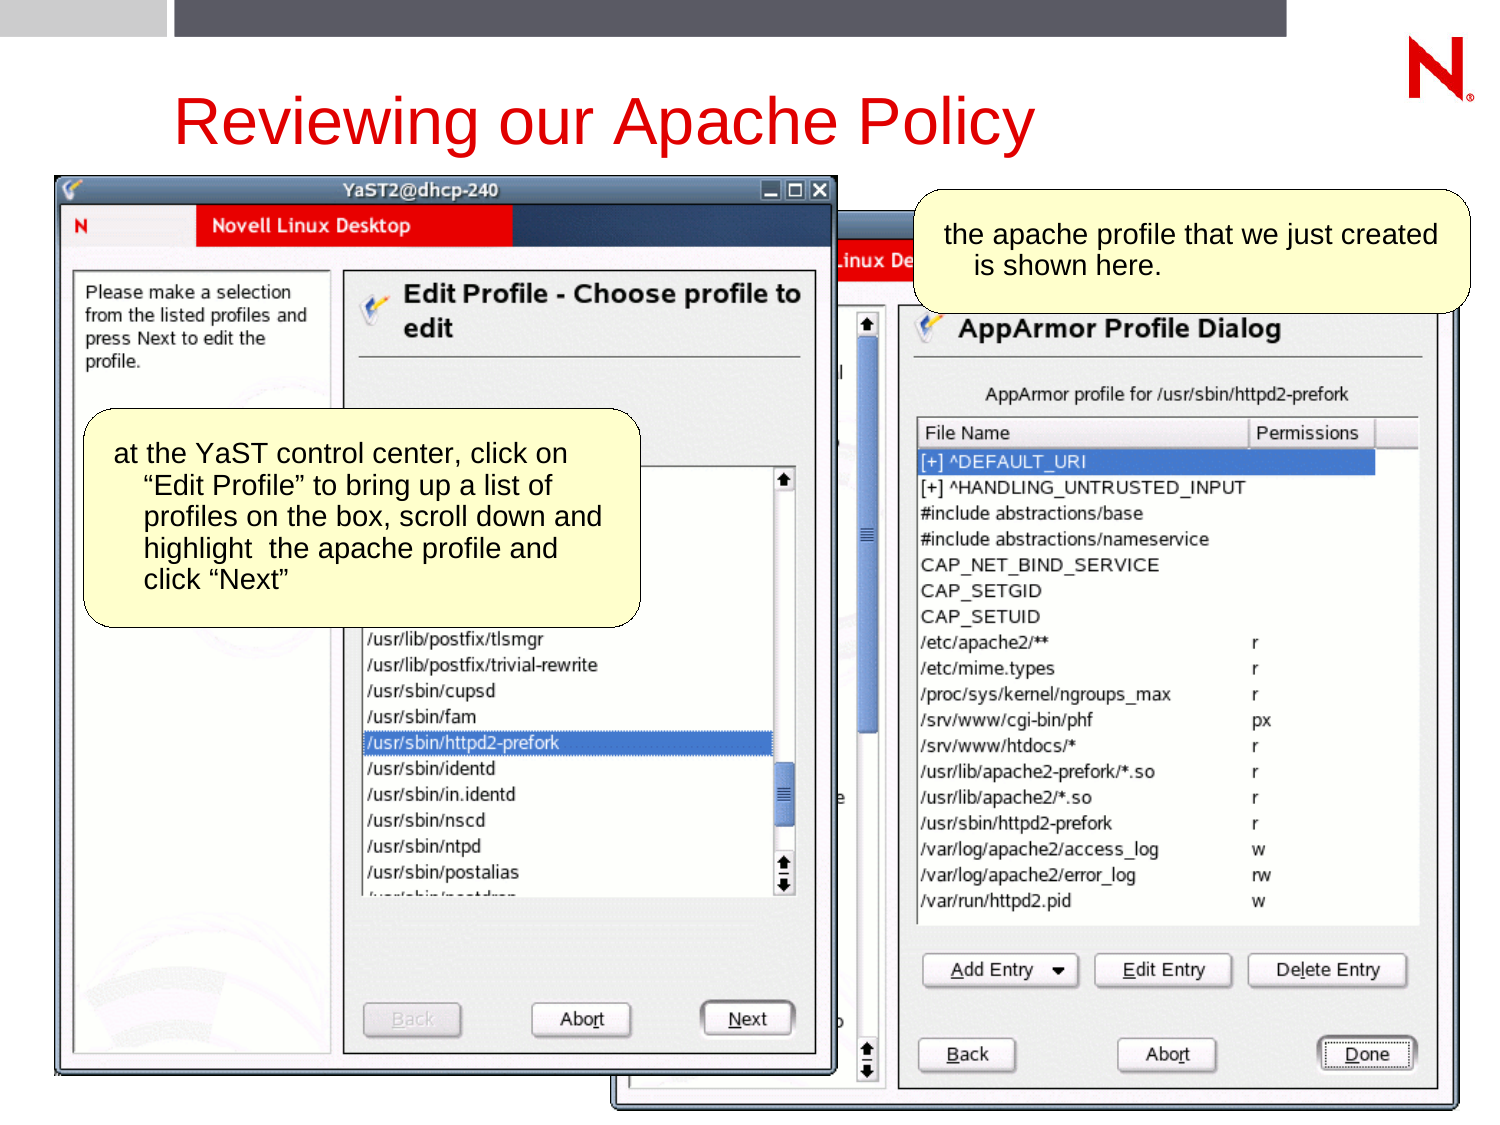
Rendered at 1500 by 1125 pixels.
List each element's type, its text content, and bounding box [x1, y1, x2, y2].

text_box at the YaST control center, click on “Edit Profile” to bring up a list of profiles on the box, scroll down and highlight the apache profile and click “Next” [83, 408, 641, 628]
picture [54, 175, 1460, 1111]
title Reviewing our Apache Policy [173, 41, 1395, 205]
picture [1404, 32, 1477, 105]
text_box the apache profile that we just created is shown here. [913, 189, 1471, 314]
